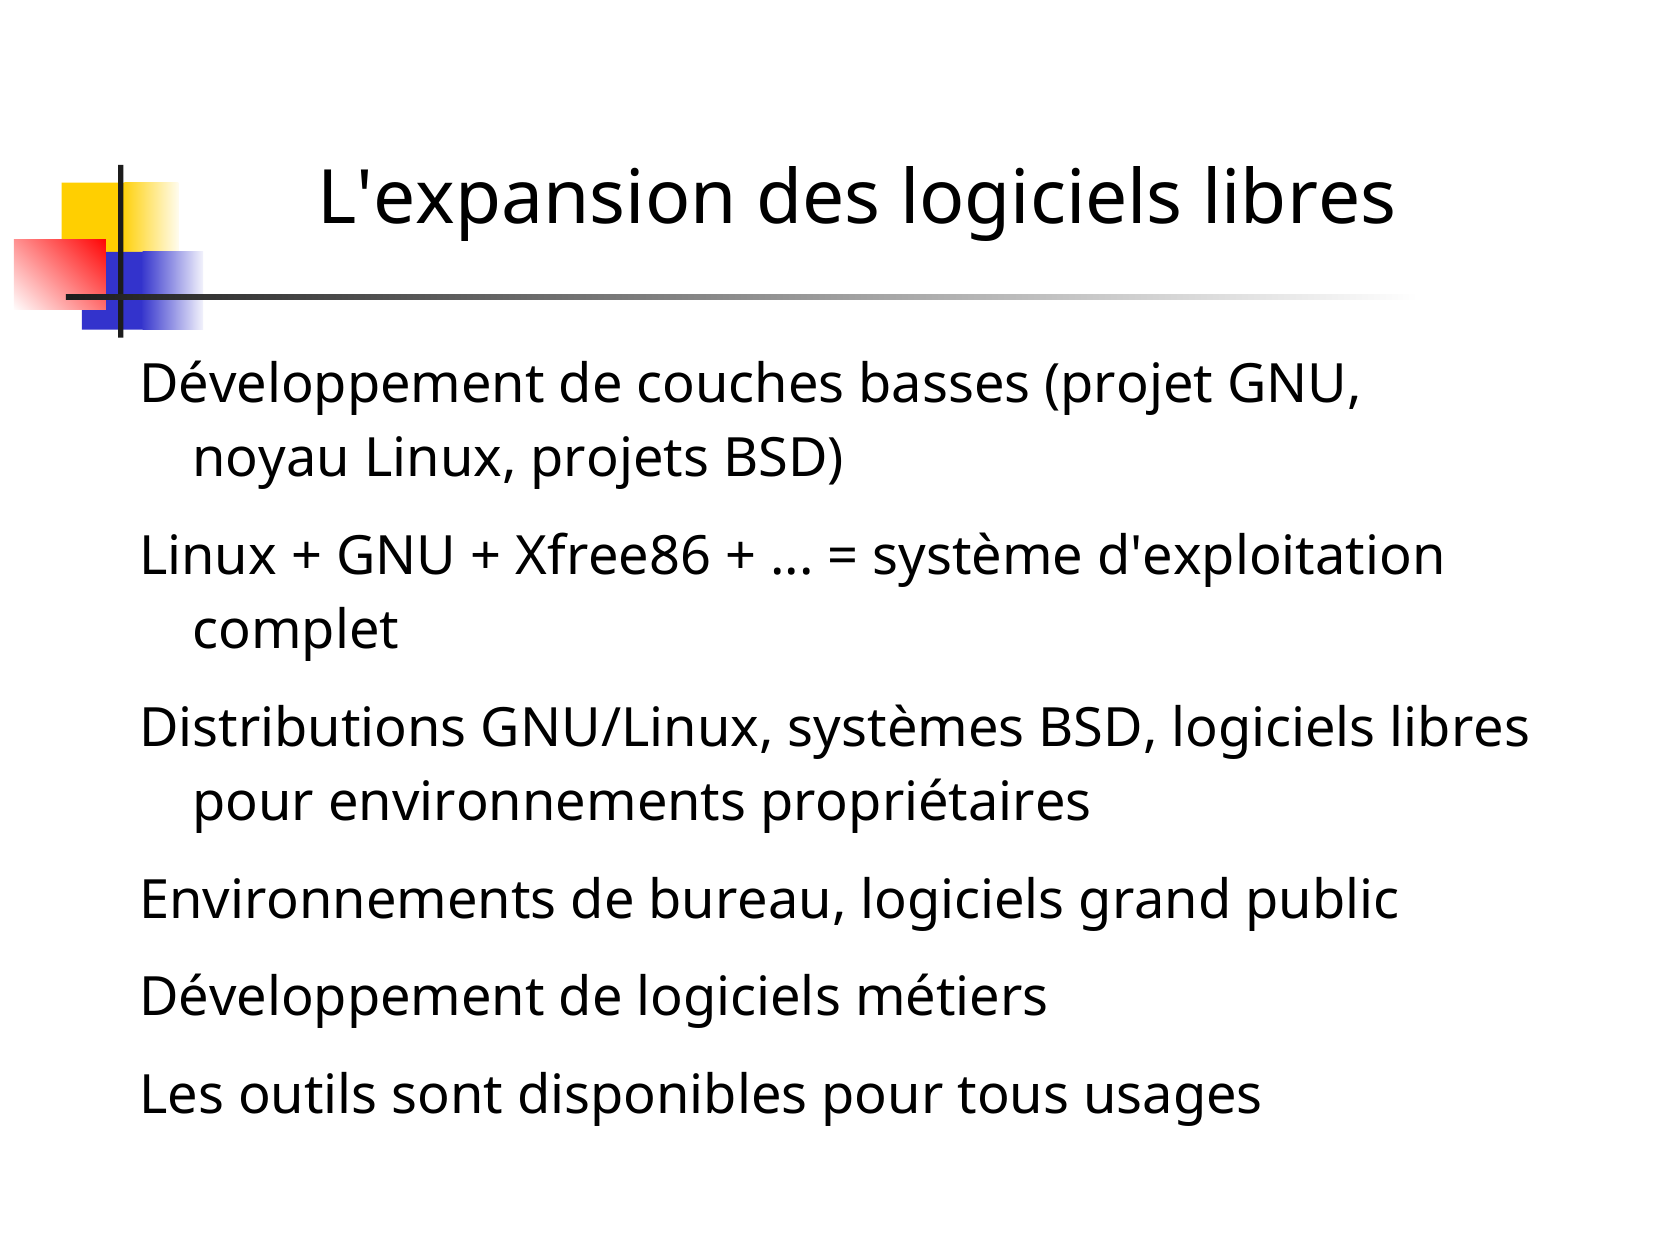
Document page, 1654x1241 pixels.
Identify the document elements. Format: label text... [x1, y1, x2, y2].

list Développement de couches basses (projet GNU, noyau Linux, projets BSD) Linux + GNU + Xfree86 + ... = système d'exploitation complet Distributions GNU/Linux, systèmes BSD, logiciels libres pour environnements propriétaires Environnements de bureau, logiciels grand public Développement de logiciels métiers Les outils sont disponibles pour tous usages [121, 344, 1534, 1151]
title L'expansion des logiciels libres [121, 83, 1534, 307]
